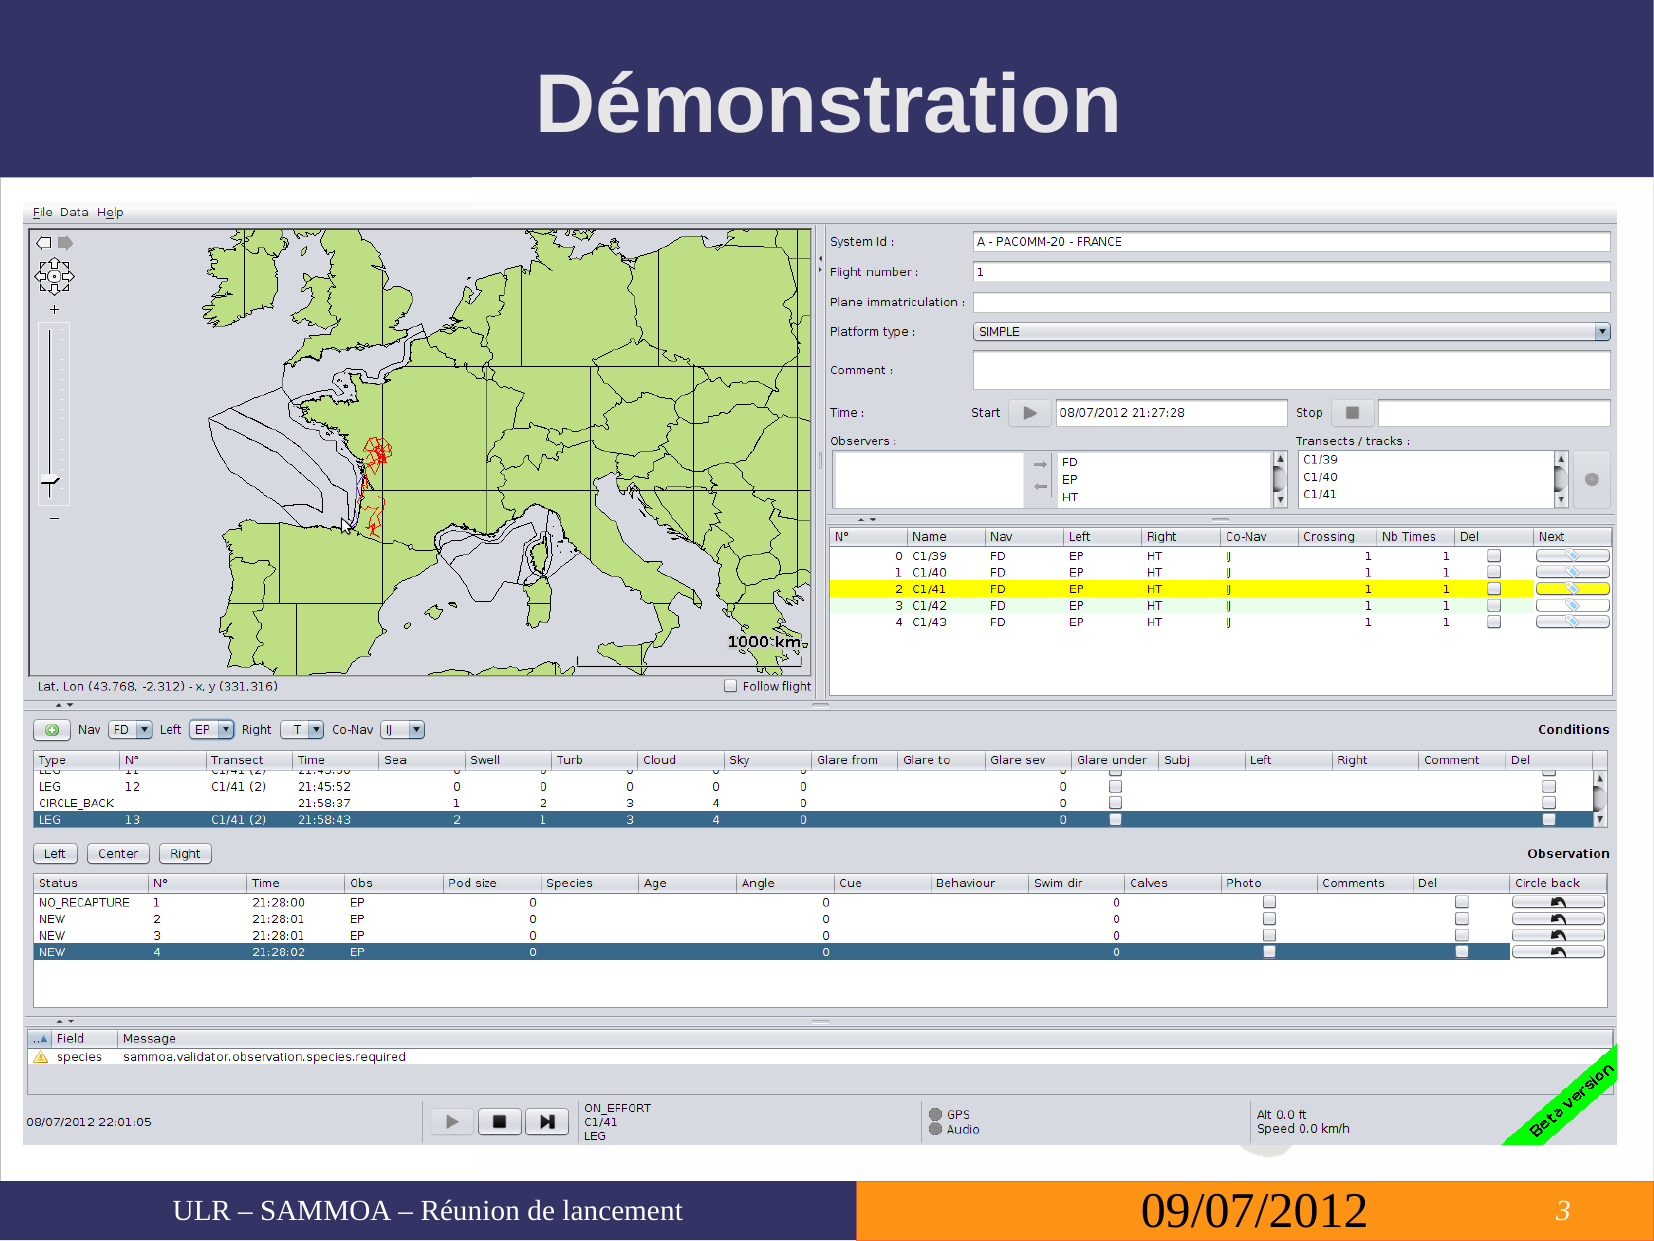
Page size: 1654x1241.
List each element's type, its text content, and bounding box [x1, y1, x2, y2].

picture [23, 178, 1654, 1181]
title Démonstration [123, 0, 1536, 202]
